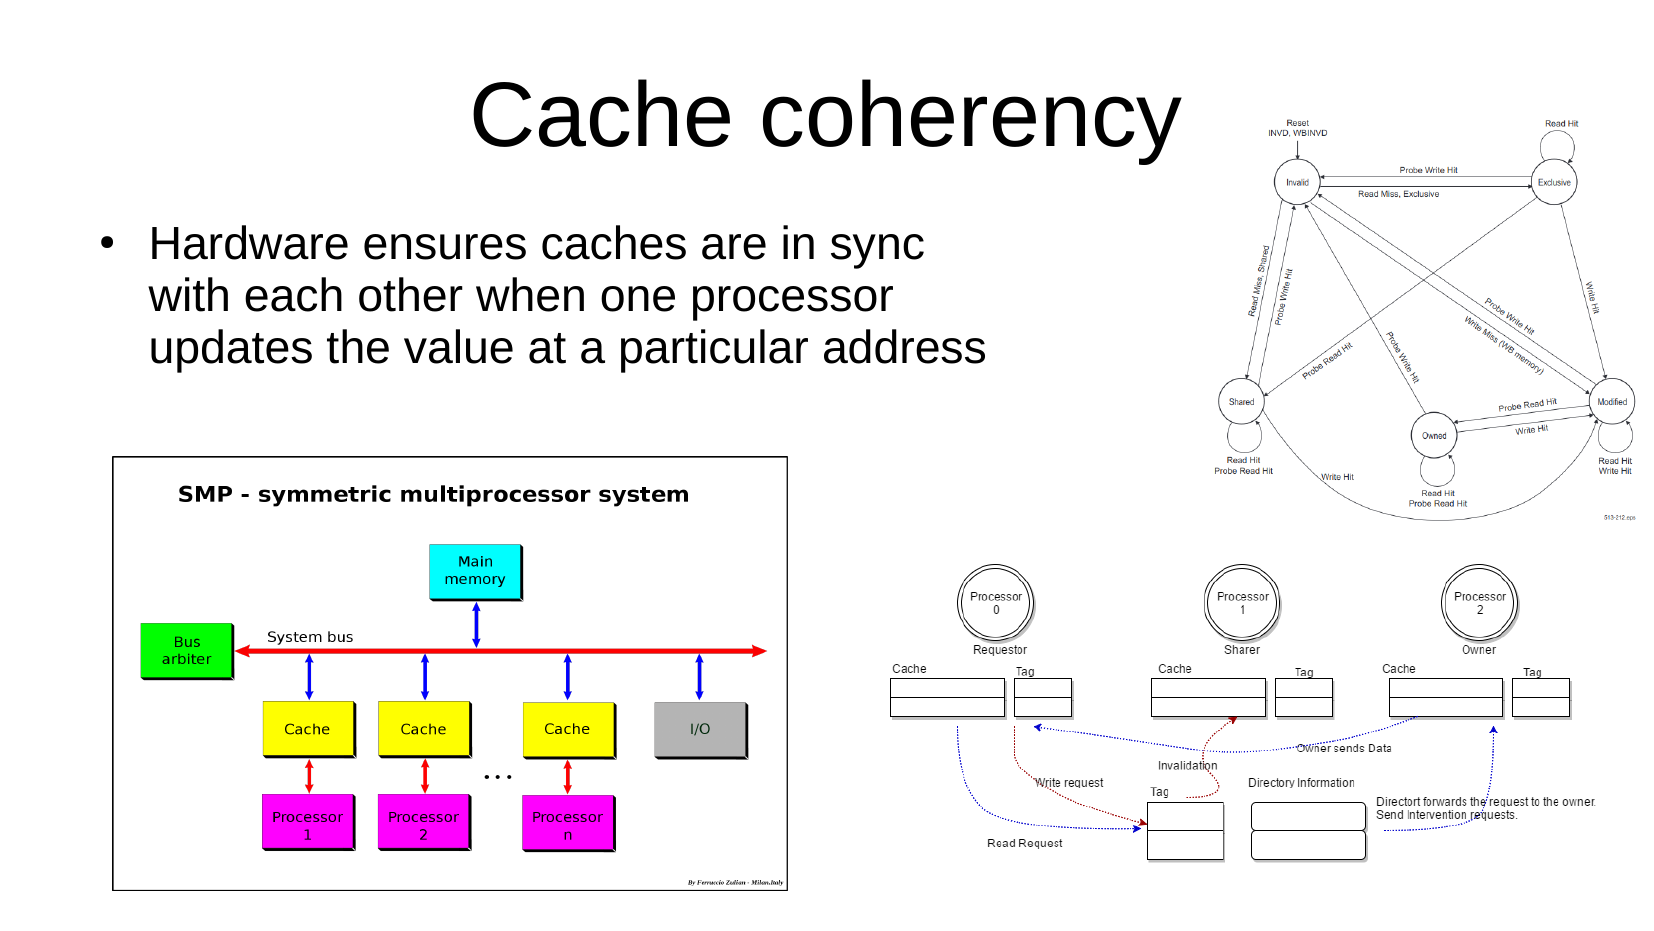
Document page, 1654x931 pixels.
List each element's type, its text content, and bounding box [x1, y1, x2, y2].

picture [112, 456, 788, 891]
title Cache coherency [82, 37, 1571, 193]
picture [889, 563, 1613, 863]
picture [1192, 100, 1651, 526]
list Hardware ensures caches are in sync with each other when one processor updates the value at a particular address [82, 217, 1013, 413]
